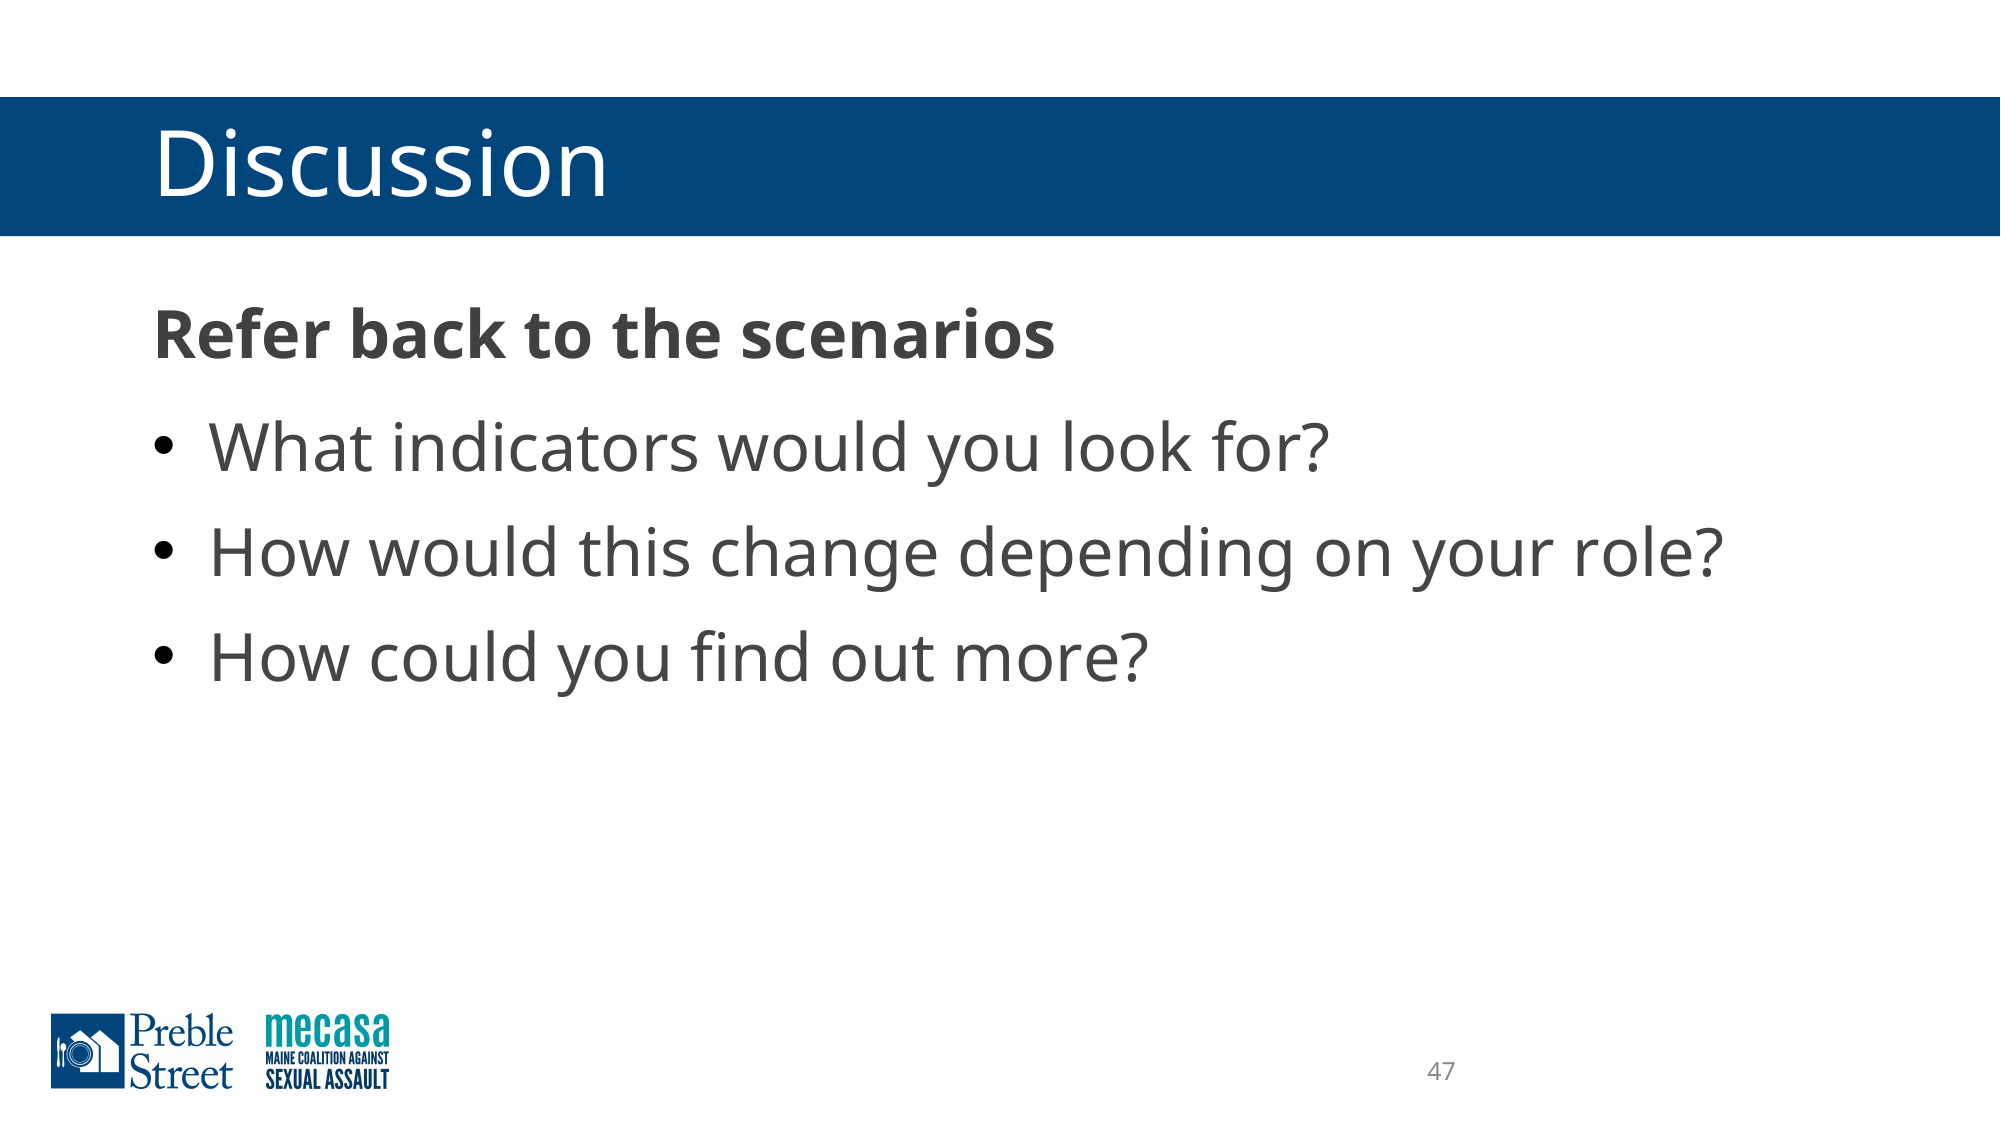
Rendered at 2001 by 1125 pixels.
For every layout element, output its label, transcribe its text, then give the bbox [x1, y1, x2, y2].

slide_number 47 [1412, 1042, 1863, 1103]
title Discussion [137, 57, 1863, 276]
list Refer back to the scenarios What indicators would you look for? How would this change depending on your role? How could you find out more? [137, 299, 1863, 876]
